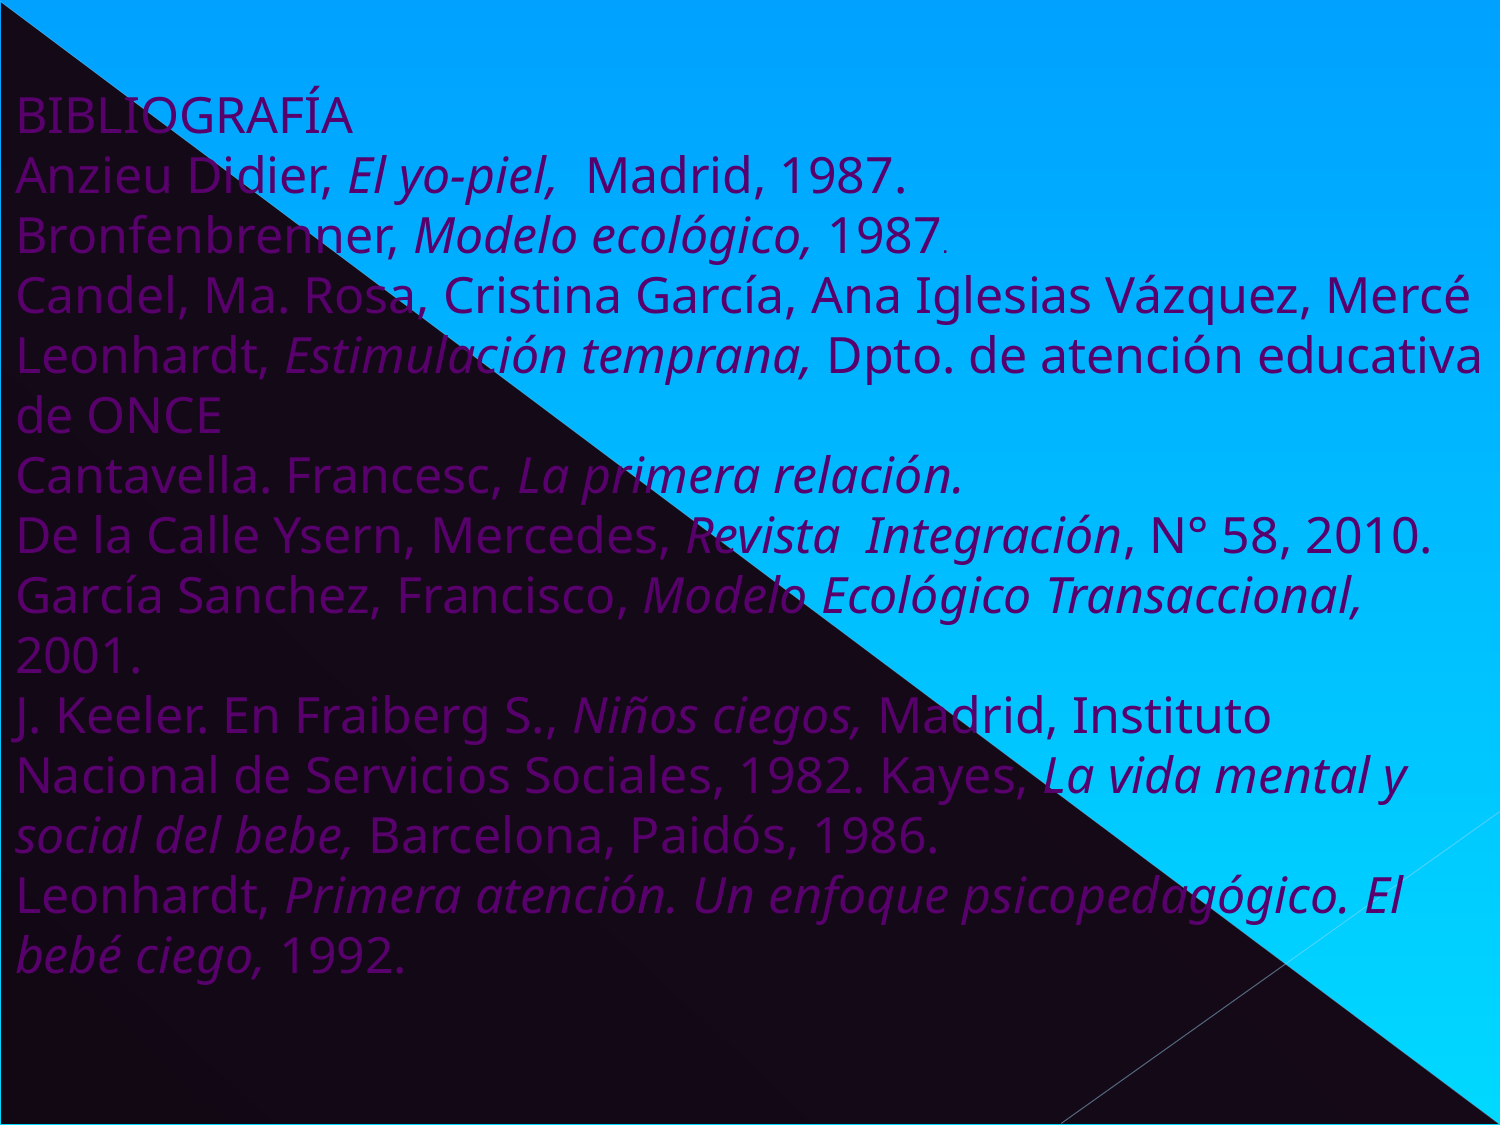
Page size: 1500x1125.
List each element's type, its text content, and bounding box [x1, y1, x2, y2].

text_box BIBLIOGRAFÍA Anzieu Didier, El yo-piel, Madrid, 1987. Bronfenbrenner, Modelo ecológico, 1987. Candel, Ma. Rosa, Cristina García, Ana Iglesias Vázquez, Mercé Leonhardt, Estimulación temprana, Dpto. de atención educativa de ONCE Cantavella. Francesc, La primera relación. De la Calle Ysern, Mercedes, Revista Integración, N° 58, 2010. García Sanchez, Francisco, Modelo Ecológico Transaccional, 2001. J. Keeler. En Fraiberg S., Niños ciegos, Madrid, Instituto Nacional de Servicios Sociales, 1982. Kayes, La vida mental y social del bebe, Barcelona, Paidós, 1986. Leonhardt, Primera atención. Un enfoque psicopedagógico. El bebé ciego, 1992. [0, 0, 1500, 1125]
